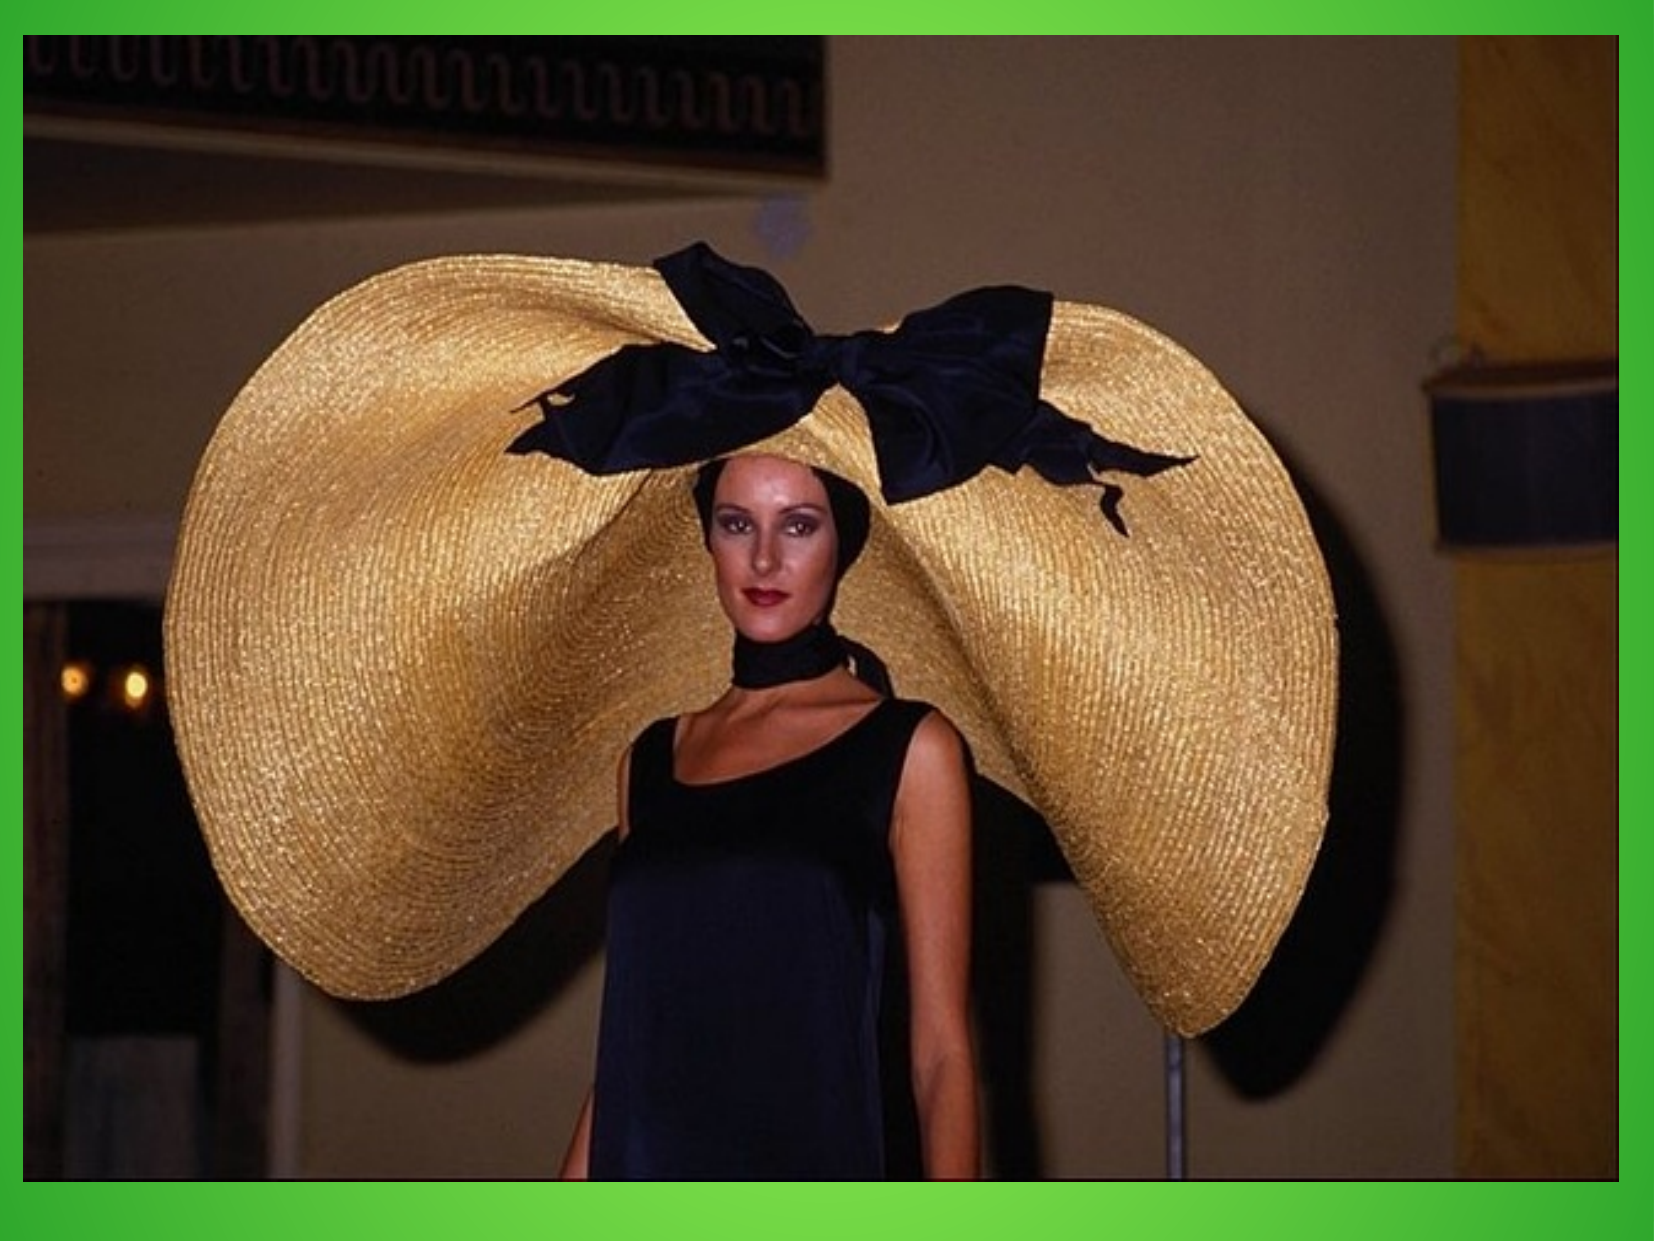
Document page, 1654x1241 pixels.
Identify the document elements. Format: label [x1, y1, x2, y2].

picture [23, 35, 1619, 1182]
